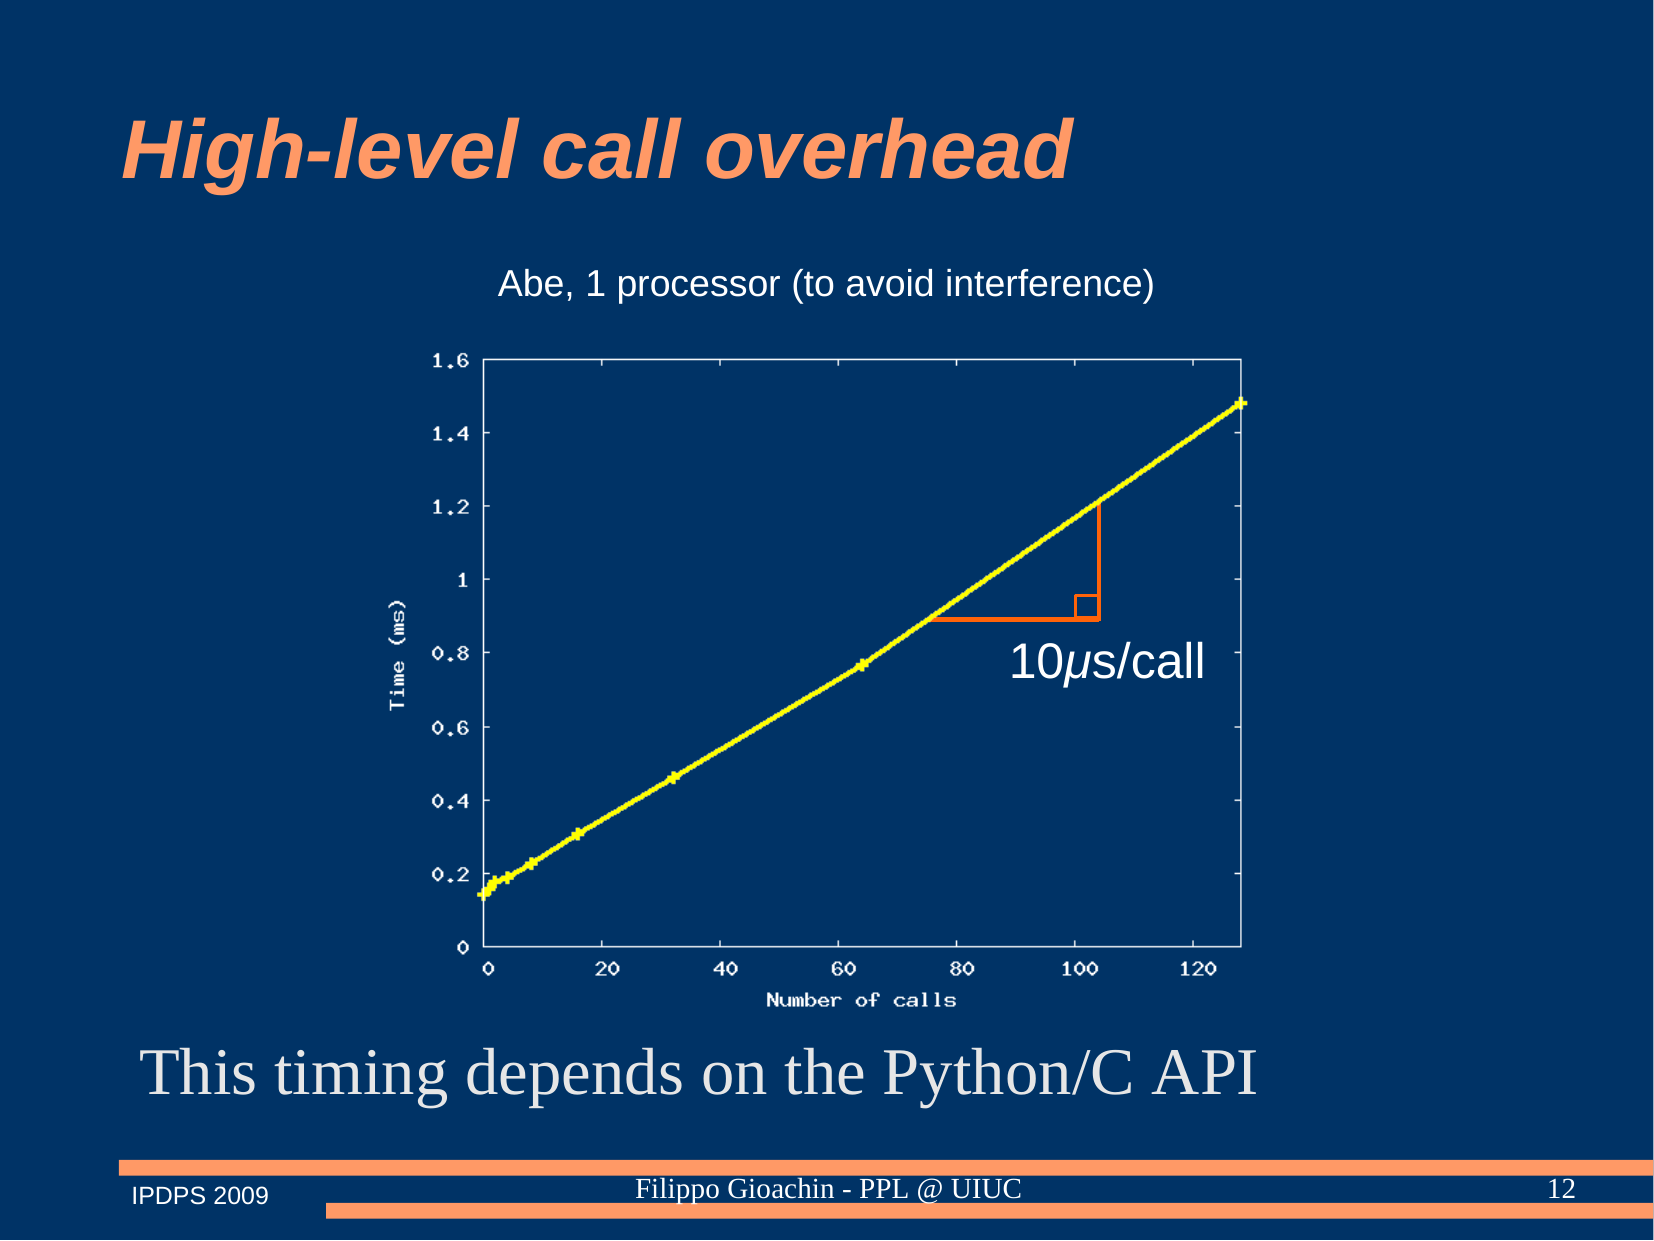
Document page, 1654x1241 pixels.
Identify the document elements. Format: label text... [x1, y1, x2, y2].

list This timing depends on the Python/C API [121, 1034, 1561, 1133]
picture [376, 335, 1277, 1011]
text_box Abe, 1 processor (to avoid interference) [483, 255, 1171, 313]
text_box 10μs/call [994, 626, 1221, 697]
title High-level call overhead [121, 46, 1534, 254]
